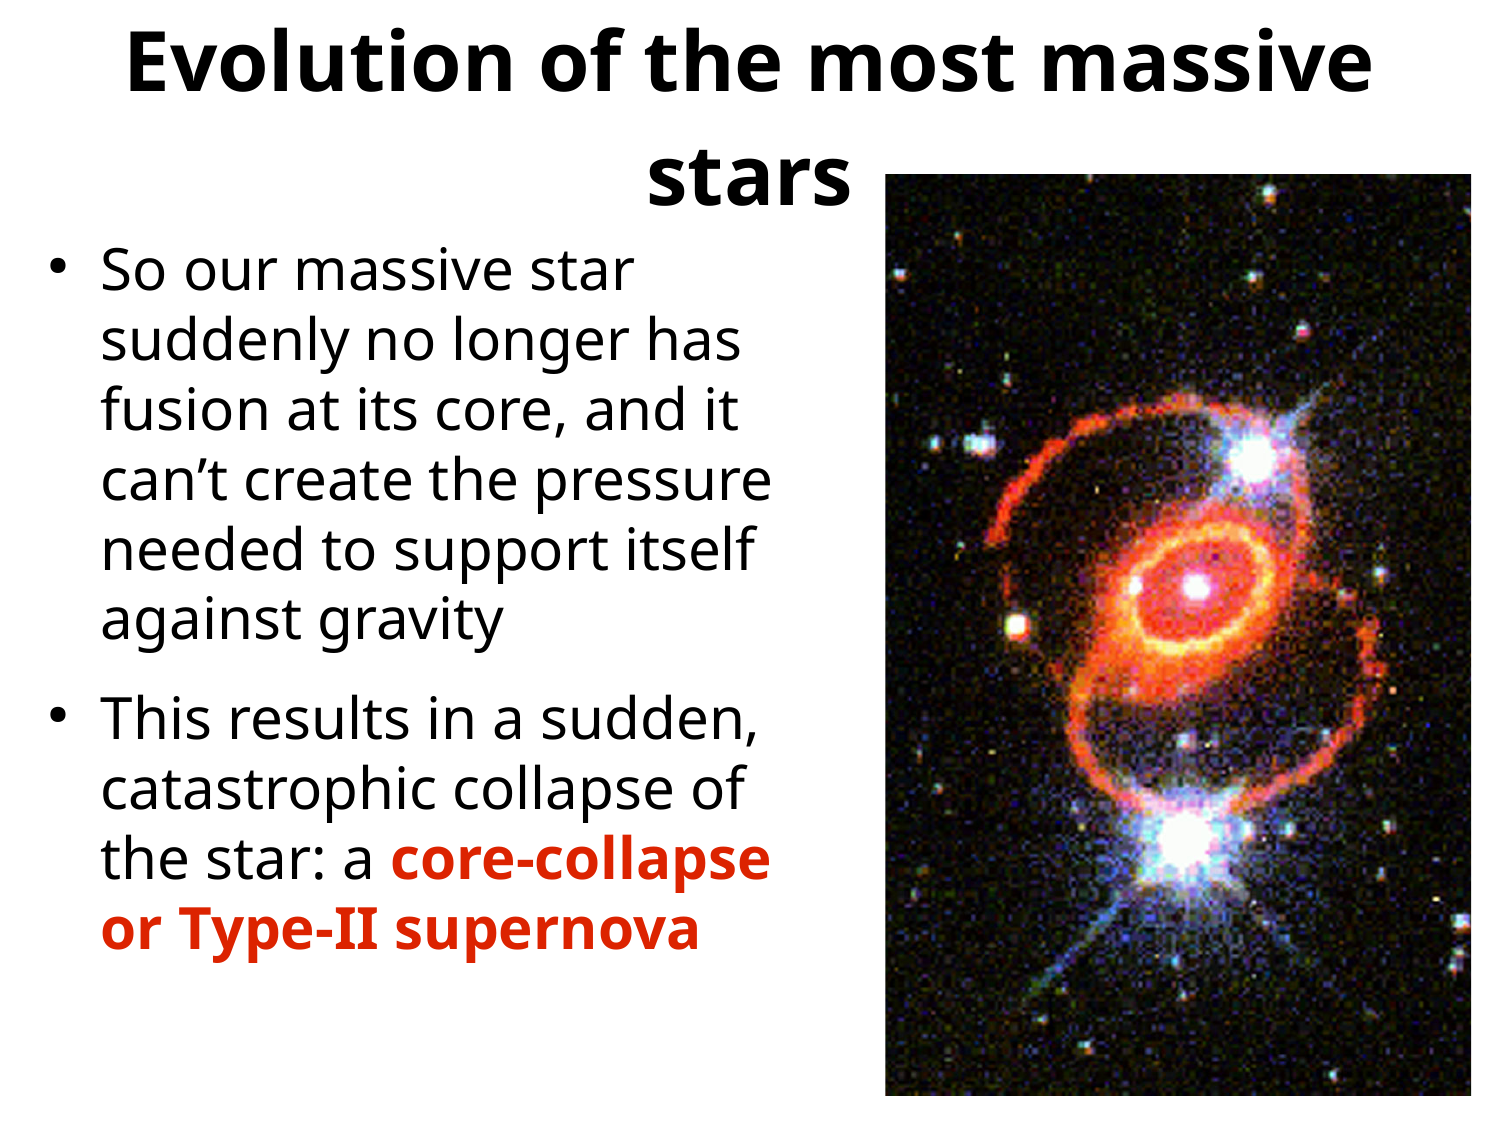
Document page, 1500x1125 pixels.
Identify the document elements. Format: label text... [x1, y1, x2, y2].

title Evolution of the most massive stars [30, 67, 1471, 165]
list So our massive star suddenly no longer has fusion at its core, and it can’t create the pressure needed to support itself against gravity This results in a sudden, catastrophic collapse of the star: a core-collapse or Type-II supernova [30, 232, 841, 1096]
picture [885, 174, 1472, 1096]
